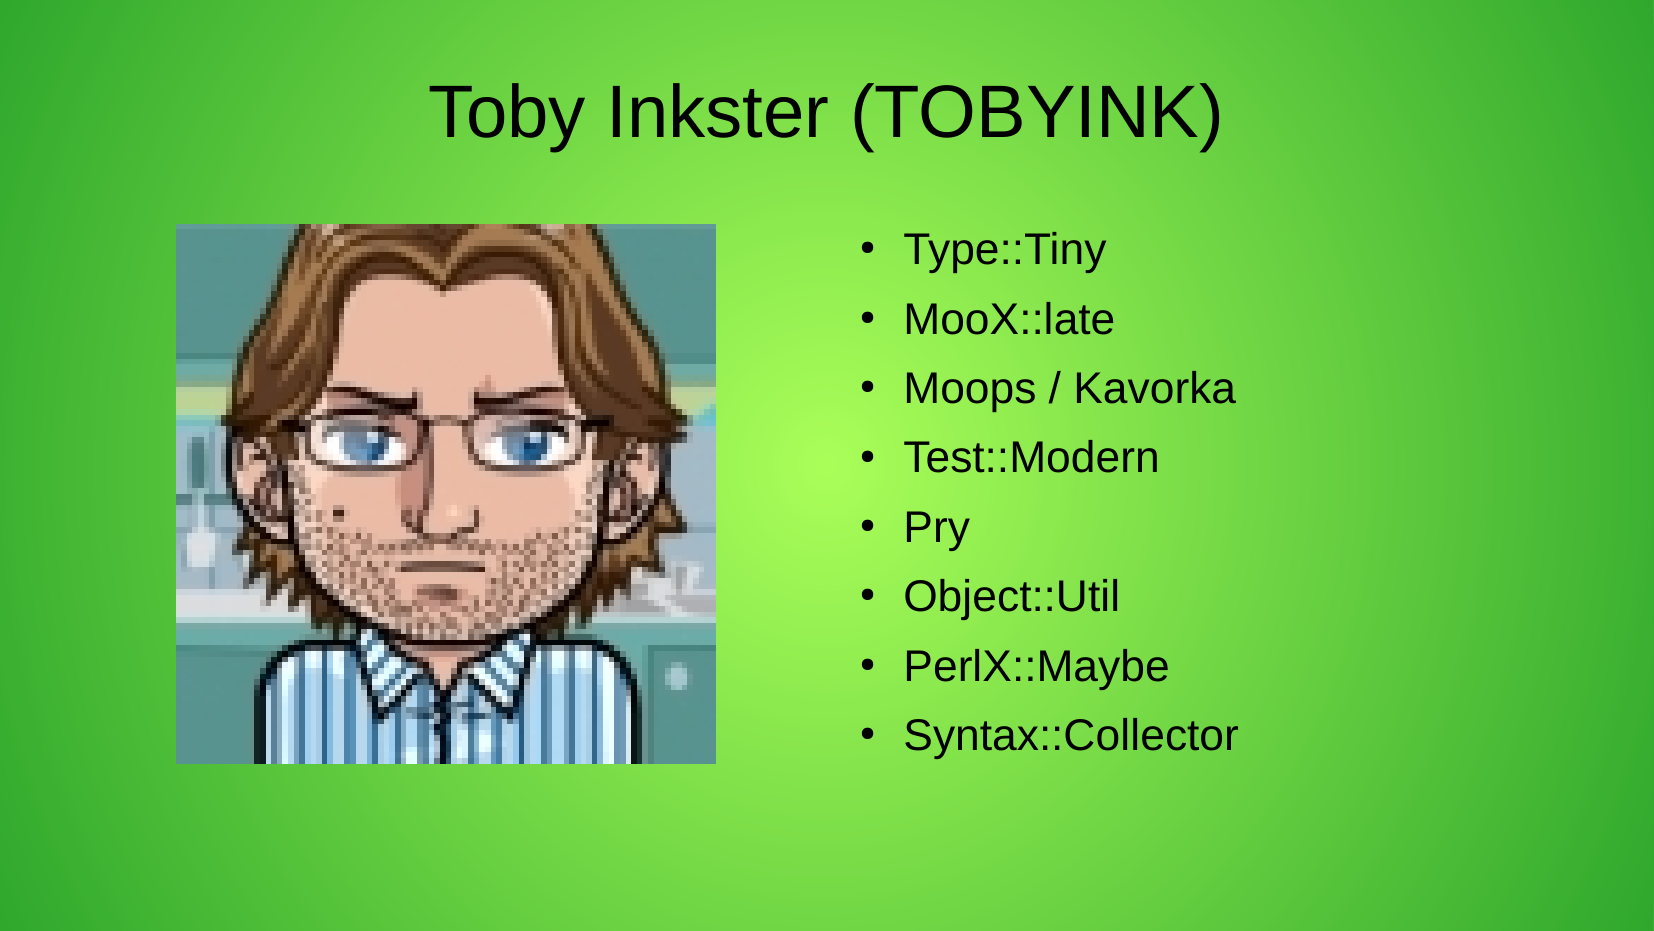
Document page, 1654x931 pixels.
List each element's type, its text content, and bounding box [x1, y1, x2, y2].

list Type::Tiny MooX::late Moops / Kavorka Test::Modern Pry Object::Util PerlX::Maybe Syntax::Collector [845, 224, 1572, 764]
title Toby Inkster (TOBYINK) [82, 35, 1571, 189]
picture [176, 224, 716, 764]
